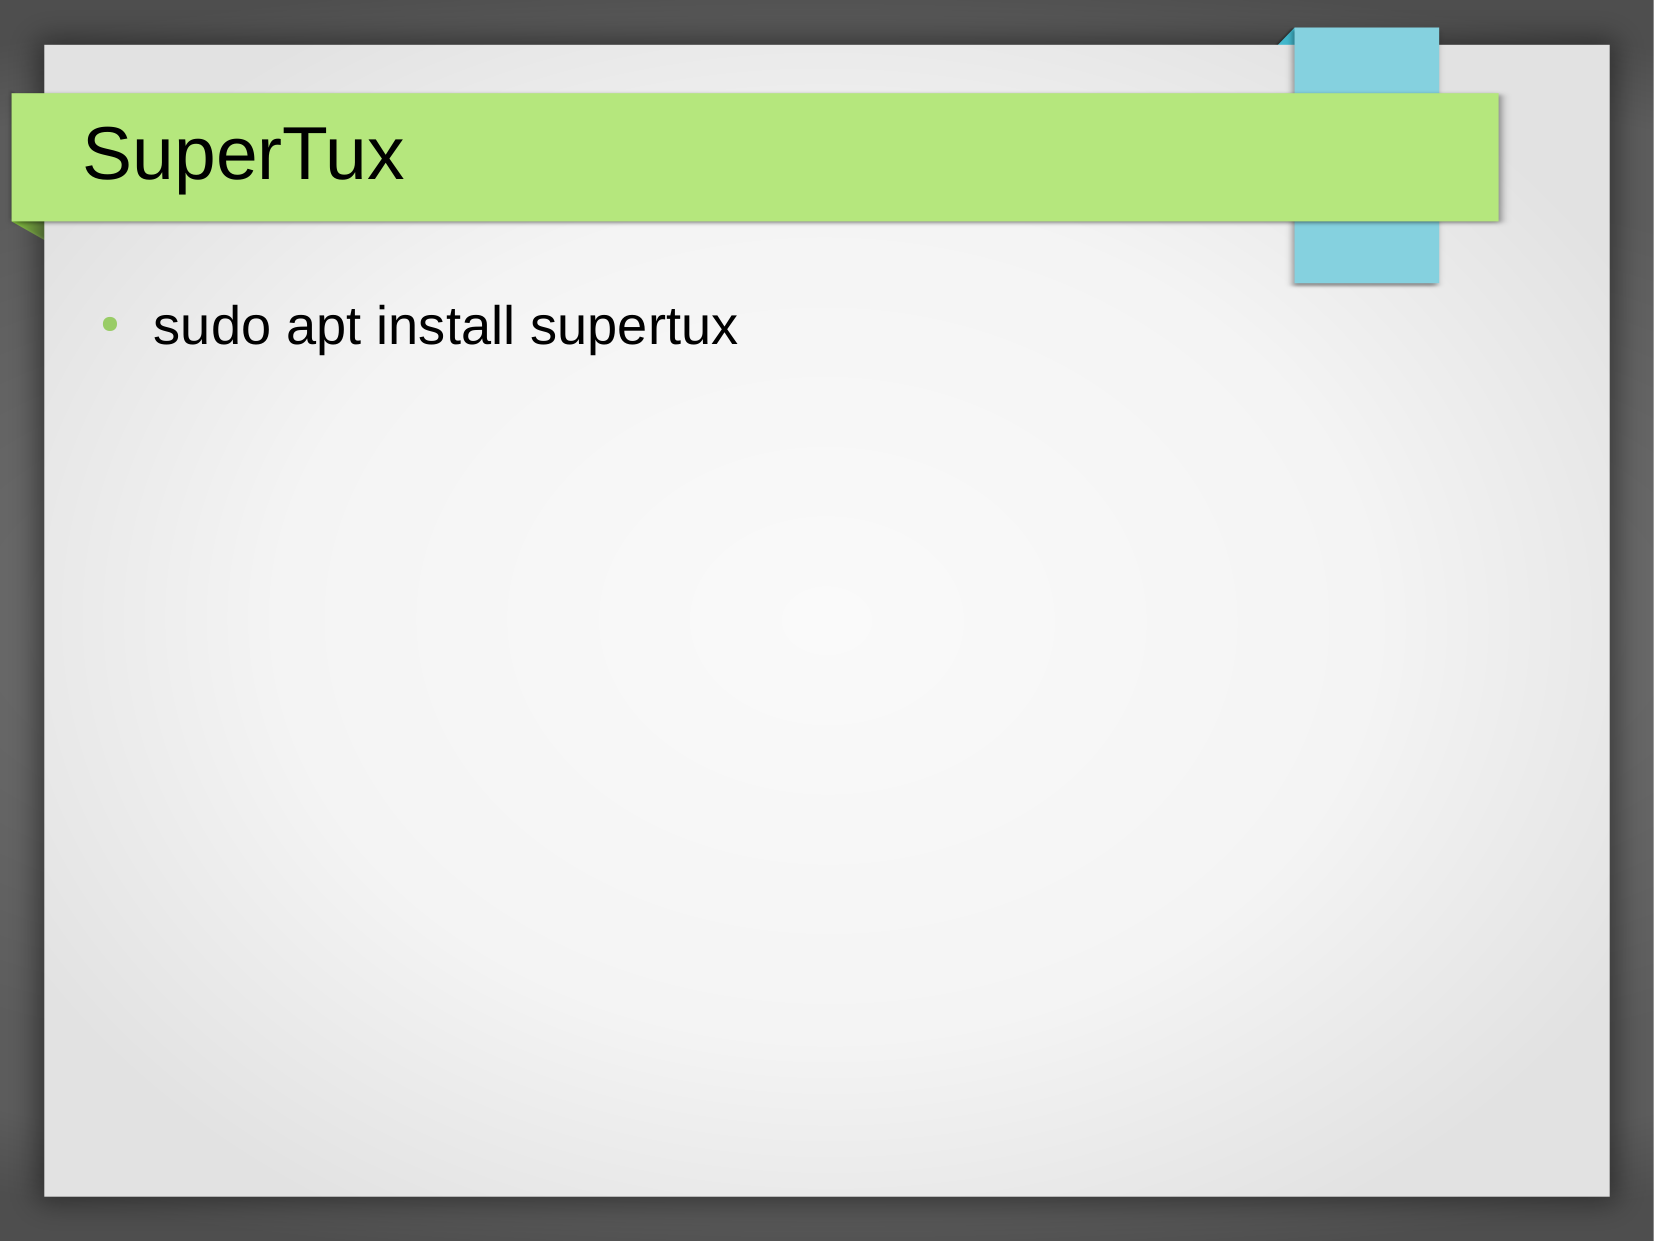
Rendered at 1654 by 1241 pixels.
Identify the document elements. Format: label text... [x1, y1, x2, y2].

title SuperTux [82, 94, 1264, 213]
list sudo apt install supertux [82, 295, 1571, 1015]
picture [0, 0, 1654, 1241]
